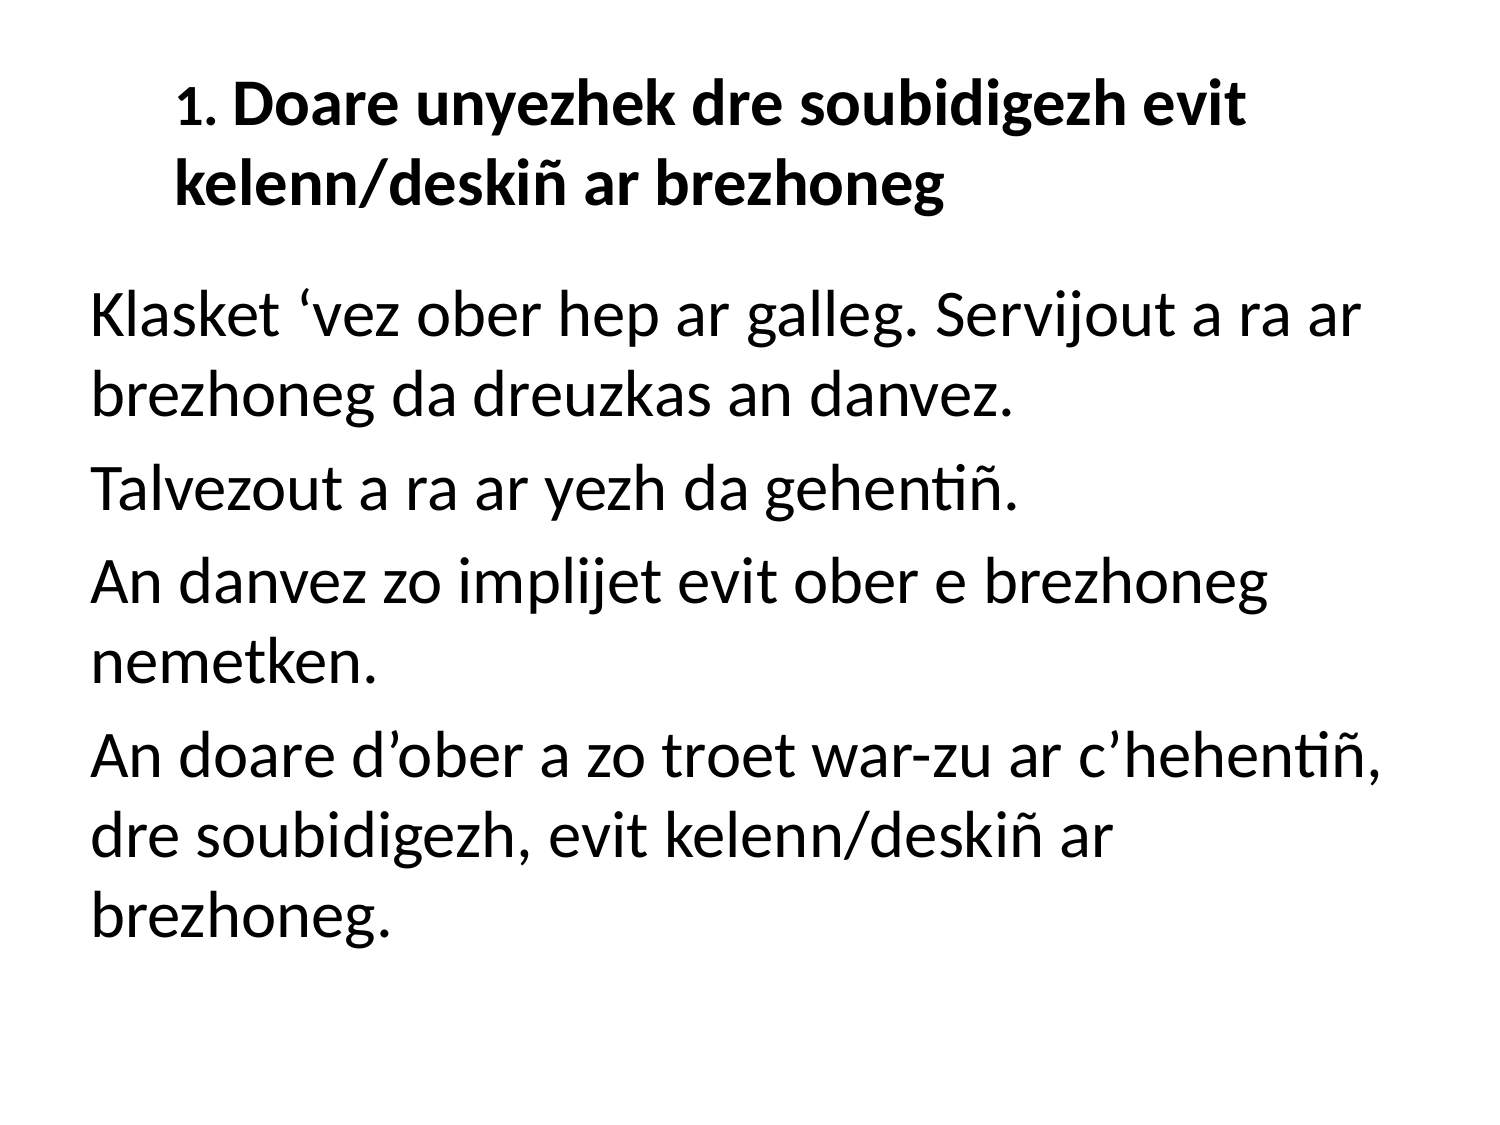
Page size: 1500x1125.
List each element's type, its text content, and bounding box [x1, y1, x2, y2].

list Klasket ‘vez ober hep ar galleg. Servijout a ra ar brezhoneg da dreuzkas an danvez. Talvezout a ra ar yezh da gehentiñ. An danvez zo implijet evit ober e brezhoneg nemetken. An doare d’ober a zo troet war-zu ar c’hehentiñ, dre soubidigezh, evit kelenn/deskiñ ar brezhoneg. [75, 262, 1425, 1005]
title 1. Doare unyezhek dre soubidigezh evit kelenn/deskiñ ar brezhoneg [75, 45, 1425, 233]
